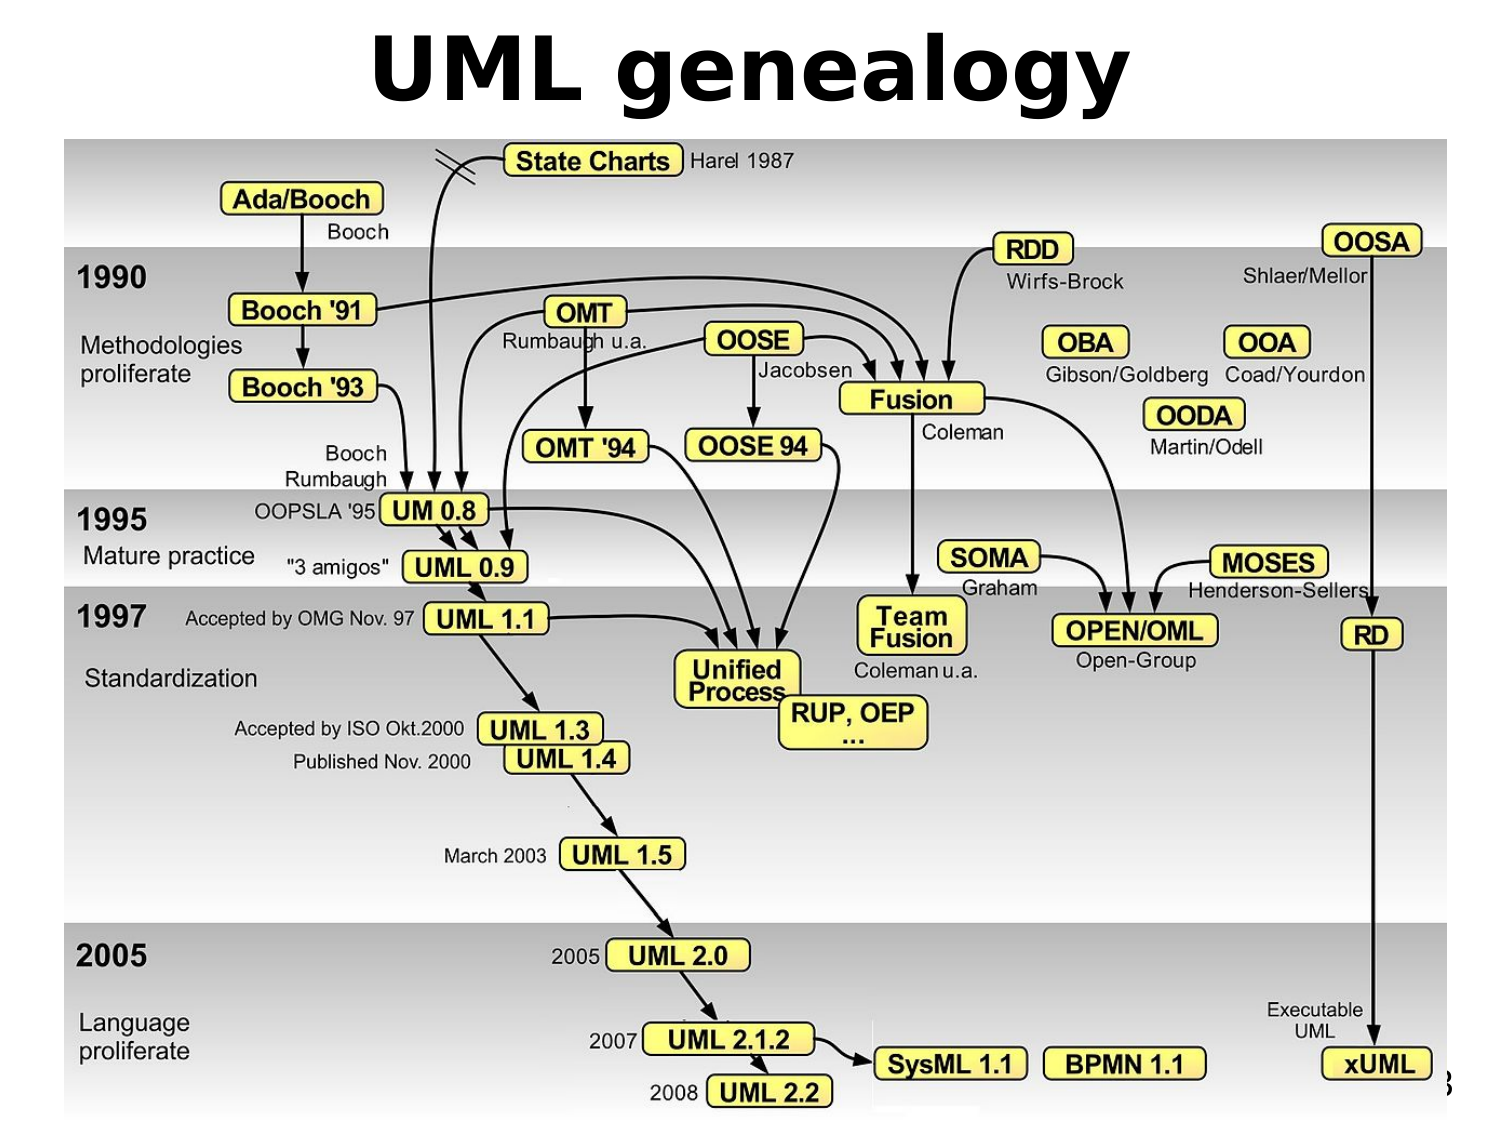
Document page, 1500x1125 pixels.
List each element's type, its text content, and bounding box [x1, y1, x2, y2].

picture [64, 139, 1447, 1121]
title UML genealogy [75, 18, 1425, 122]
